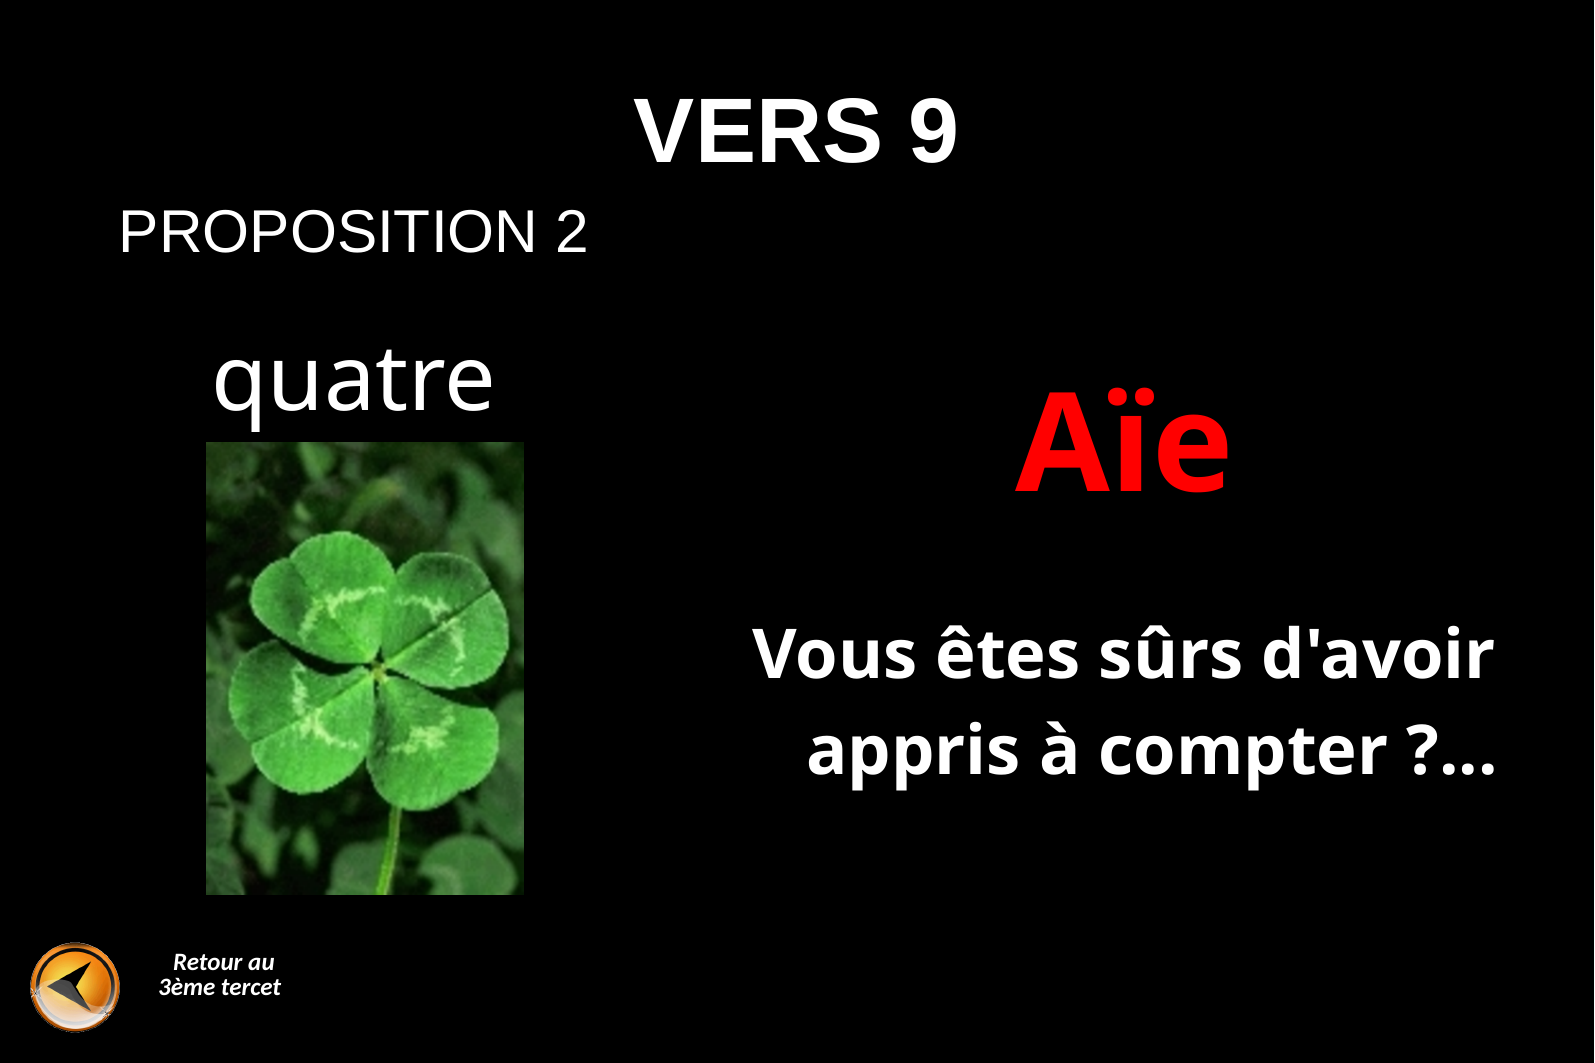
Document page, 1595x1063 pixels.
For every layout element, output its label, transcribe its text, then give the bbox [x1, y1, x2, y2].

title VERS 9 [79, 42, 1515, 220]
picture [29, 941, 121, 1034]
list PROPOSITION 2 quatre [18, 107, 674, 810]
list Aïe Vous êtes sûrs d'avoir appris à compter ?... [683, 187, 1566, 977]
picture [206, 442, 524, 895]
text_box Retour au 3ème tercet [131, 944, 308, 1010]
